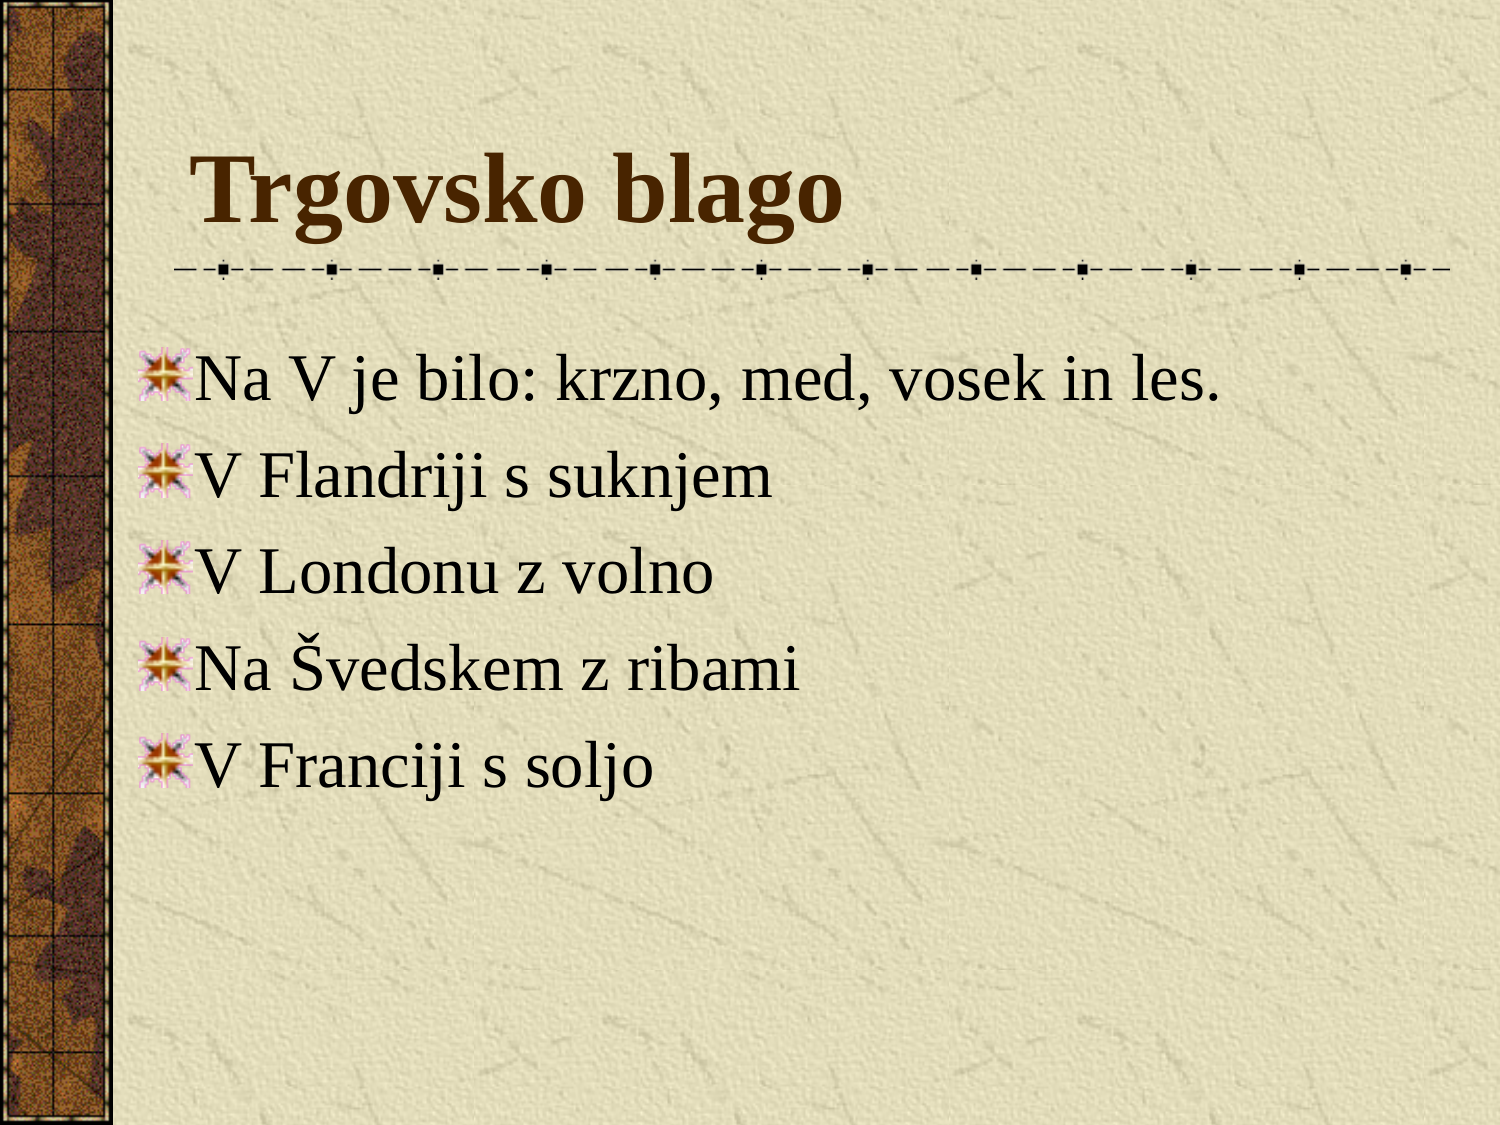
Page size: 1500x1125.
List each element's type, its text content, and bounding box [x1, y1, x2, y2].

picture [0, 0, 1500, 1125]
title Trgovsko blago [174, 150, 1450, 250]
list Na V je bilo: krzno, med, vosek in les. V Flandriji s suknjem V Londonu z volno Na Švedskem z ribami V Franciji s soljo [123, 326, 1329, 870]
